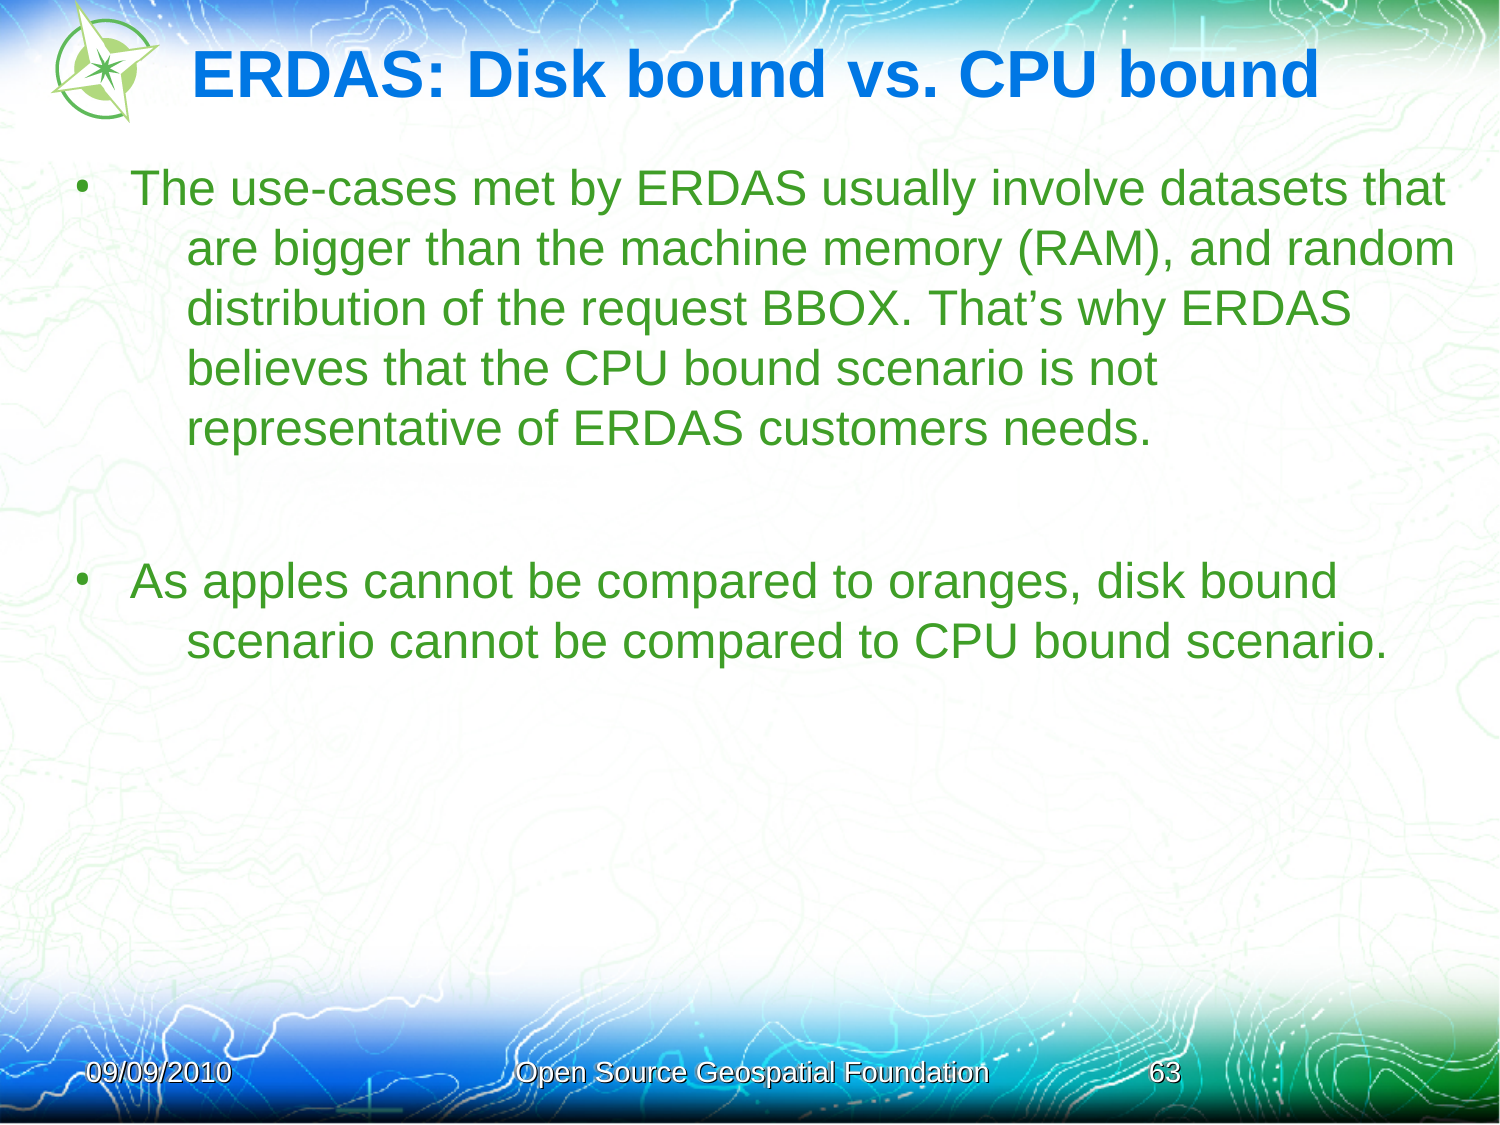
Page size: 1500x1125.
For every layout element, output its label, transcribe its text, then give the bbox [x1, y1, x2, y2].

text_box <number> [1134, 1045, 1447, 1112]
picture [0, 0, 1500, 1125]
text_box Open Source Geospatial Foundation [383, 1045, 1123, 1096]
list The use-cases met by ERDAS usually involve datasets that are bigger than the machine memory (RAM), and random distribution of the request BBOX. That’s why ERDAS believes that the CPU bound scenario is not representative of ERDAS customers needs. As apples cannot be compared to oranges, disk bound scenario cannot be compared to CPU bound scenario. [59, 147, 1477, 891]
text_box 09/09/2010 [71, 1045, 355, 1112]
title ERDAS: Disk bound vs. CPU bound [177, 21, 1477, 122]
